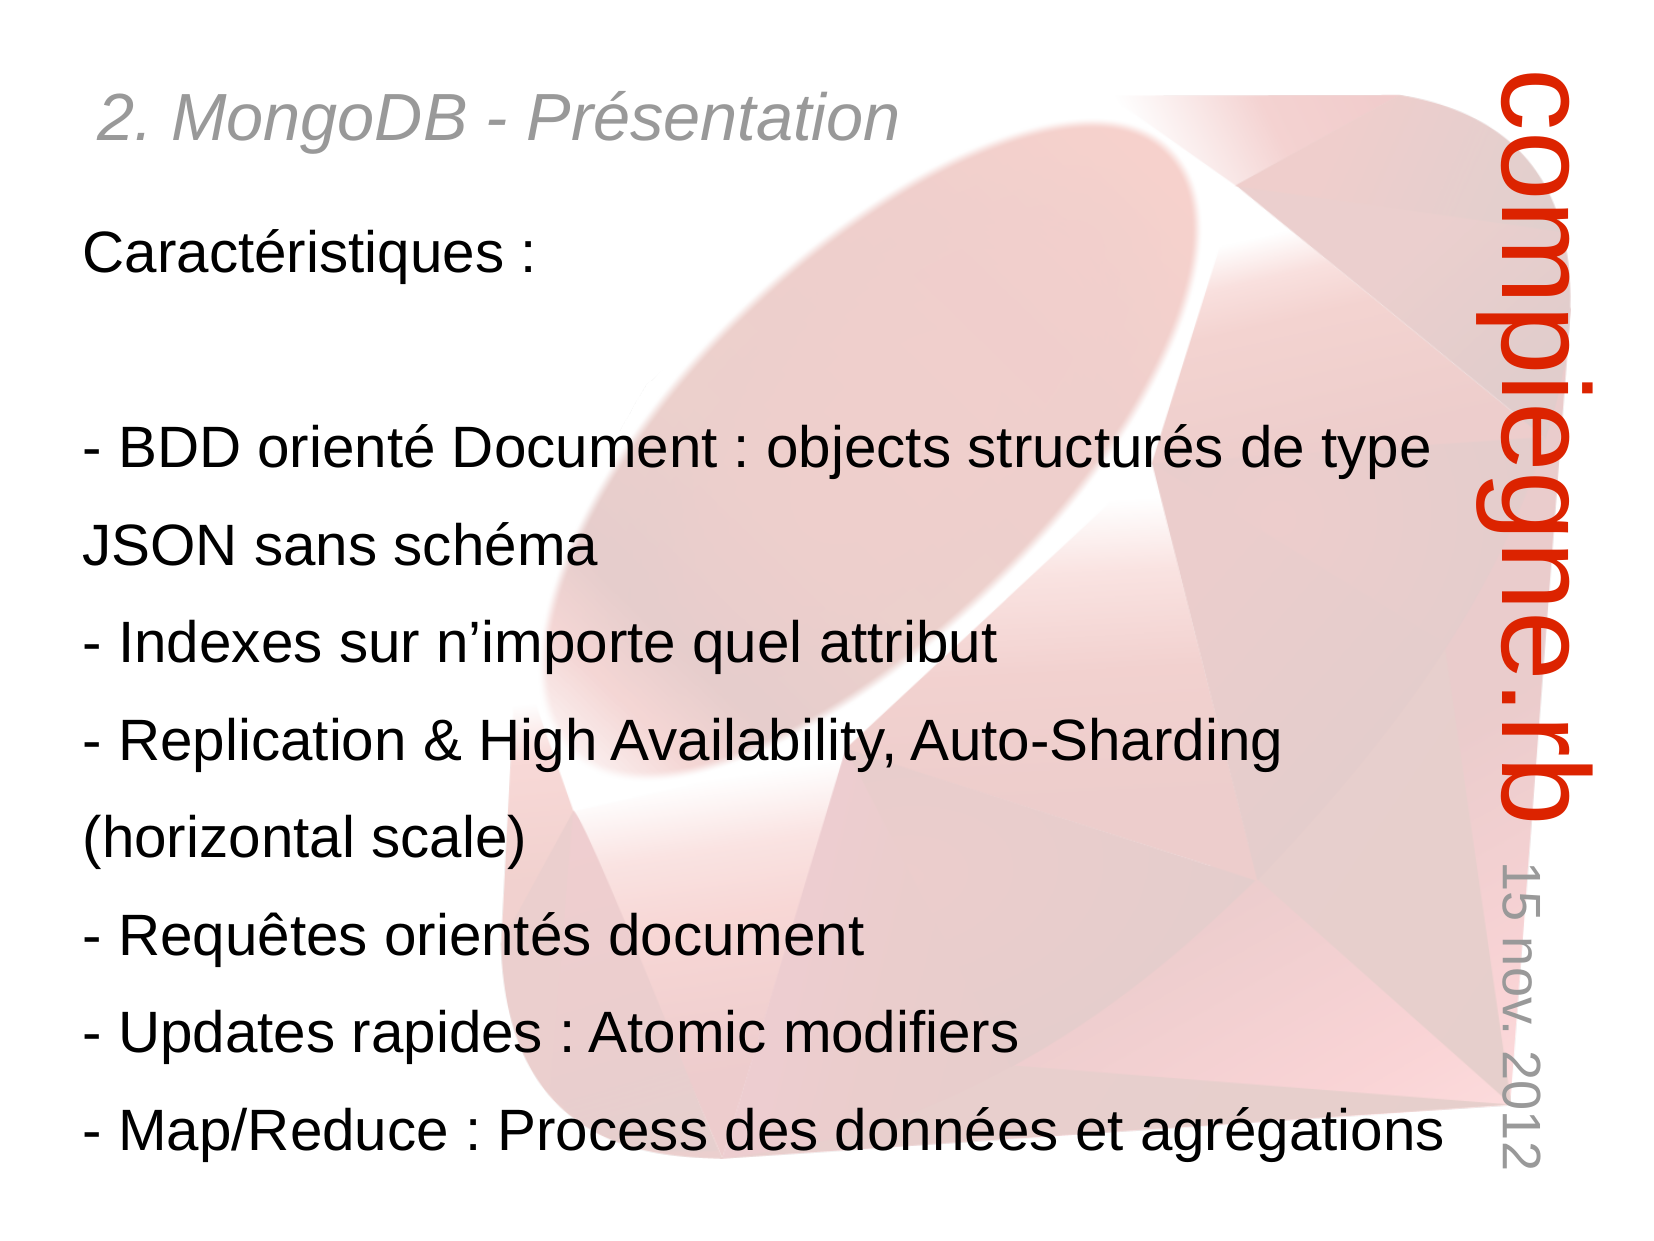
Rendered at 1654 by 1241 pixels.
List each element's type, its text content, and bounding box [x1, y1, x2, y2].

picture [484, 70, 1442, 188]
subtitle Caractéristiques : - BDD orienté Document : objects structurés de type JSON sans schéma - Indexes sur n’importe quel attribut - Replication & High Availability, Auto-Sharding (horizontal scale) - Requêtes orientés document - Updates rapides : Atomic modifiers - Map/Reduce : Process des données et agrégations [82, 188, 1477, 1162]
text_box 2. MongoDB - Présentation [82, 73, 1090, 166]
title compiegne.rb 15 nov. 2012 [1442, 23, 1650, 1217]
